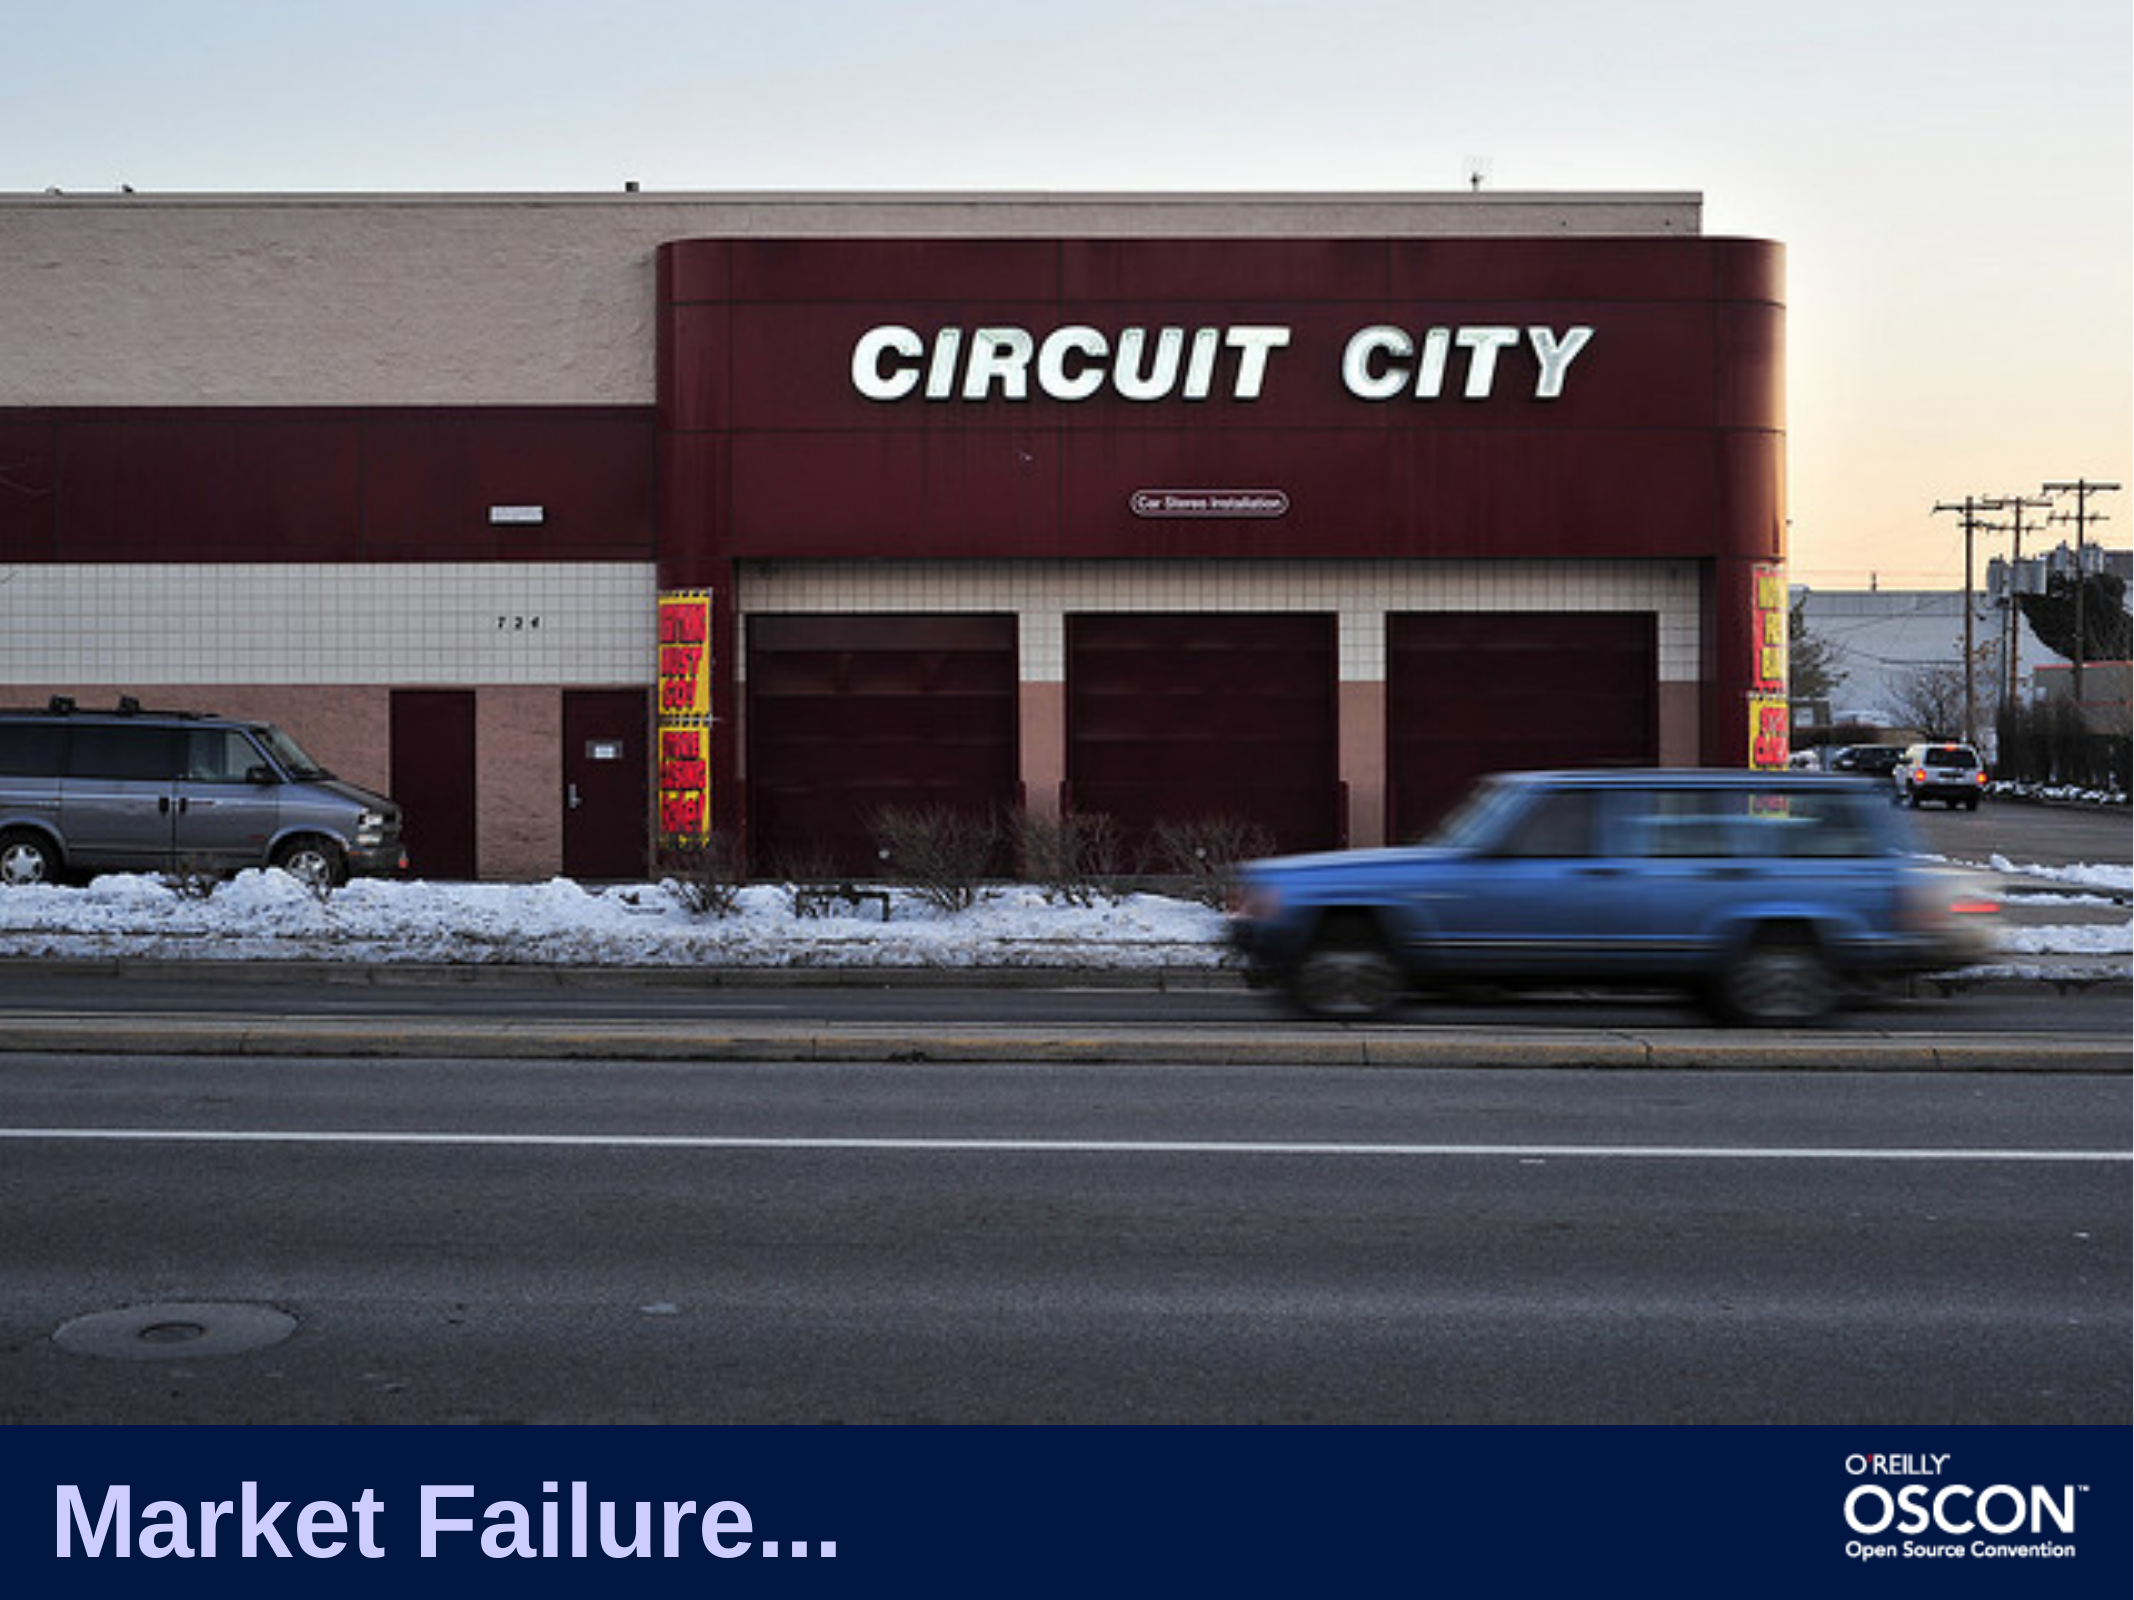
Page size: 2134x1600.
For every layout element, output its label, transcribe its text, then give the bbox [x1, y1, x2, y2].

picture [0, 0, 2134, 1600]
title Market Failure... [41, 1432, 2094, 1600]
